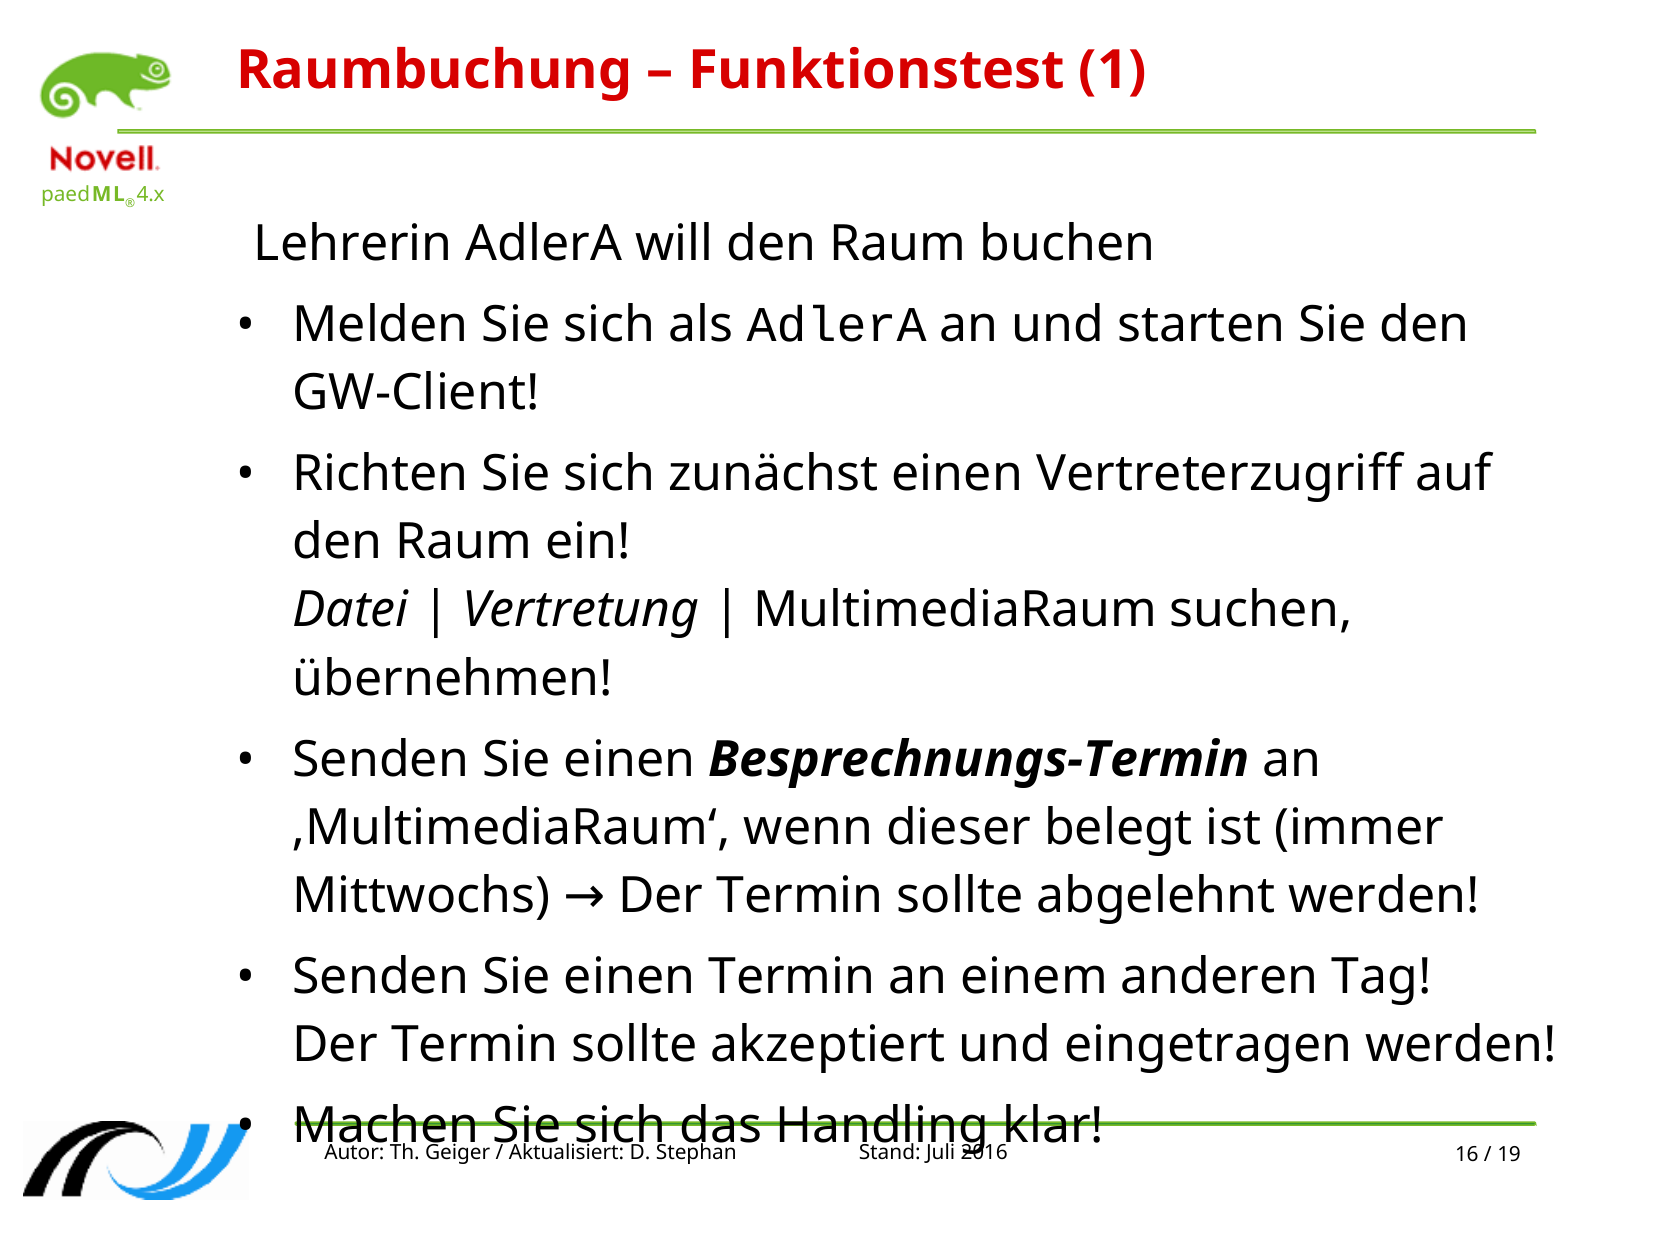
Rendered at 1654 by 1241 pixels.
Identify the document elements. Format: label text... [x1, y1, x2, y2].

picture [23, 1121, 249, 1200]
title Raumbuchung – Funktionstest (1) [236, 17, 1536, 119]
picture [26, 35, 184, 193]
list Lehrerin AdlerA will den Raum buchen Melden Sie sich als AdlerA an und starten Sie den GW-Client! Richten Sie sich zunächst einen Vertreterzugriff auf den Raum ein! Datei | Vertretung | MultimediaRaum suchen, übernehmen! Senden Sie einen Besprechnungs-Termin an ‚MultimediaRaum‘, wenn dieser belegt ist (immer Mittwochs) → Der Termin sollte abgelehnt werden! Senden Sie einen Termin an einem anderen Tag! Der Termin sollte akzeptiert und eingetragen werden! Machen Sie sich das Handling klar! [236, 206, 1565, 1057]
